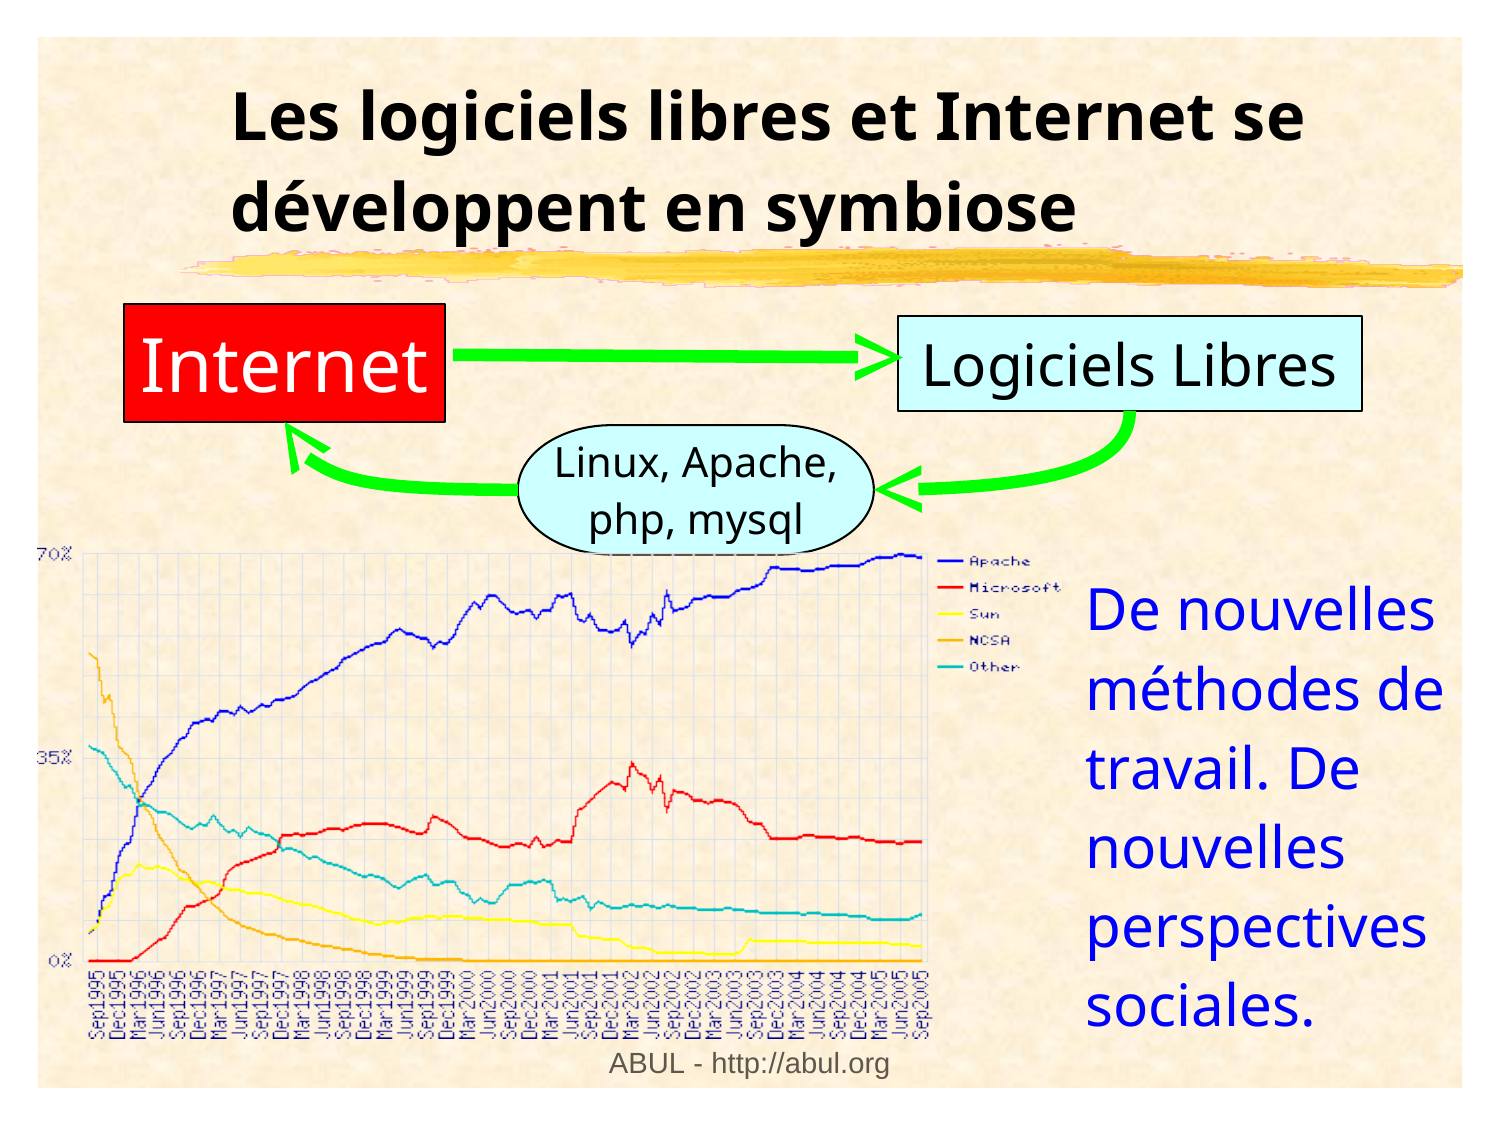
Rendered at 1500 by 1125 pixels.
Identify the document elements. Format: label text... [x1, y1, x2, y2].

text_box De nouvelles méthodes de travail. De nouvelles perspectives sociales. [1085, 568, 1463, 1067]
text_box Linux, Apache, php, mysql [517, 425, 874, 542]
text_box Logiciels Libres [897, 316, 1362, 401]
title Les logiciels libres et Internet se développent en symbiose [215, 72, 1463, 248]
text_box Internet [124, 304, 445, 410]
picture [37, 37, 1463, 1088]
